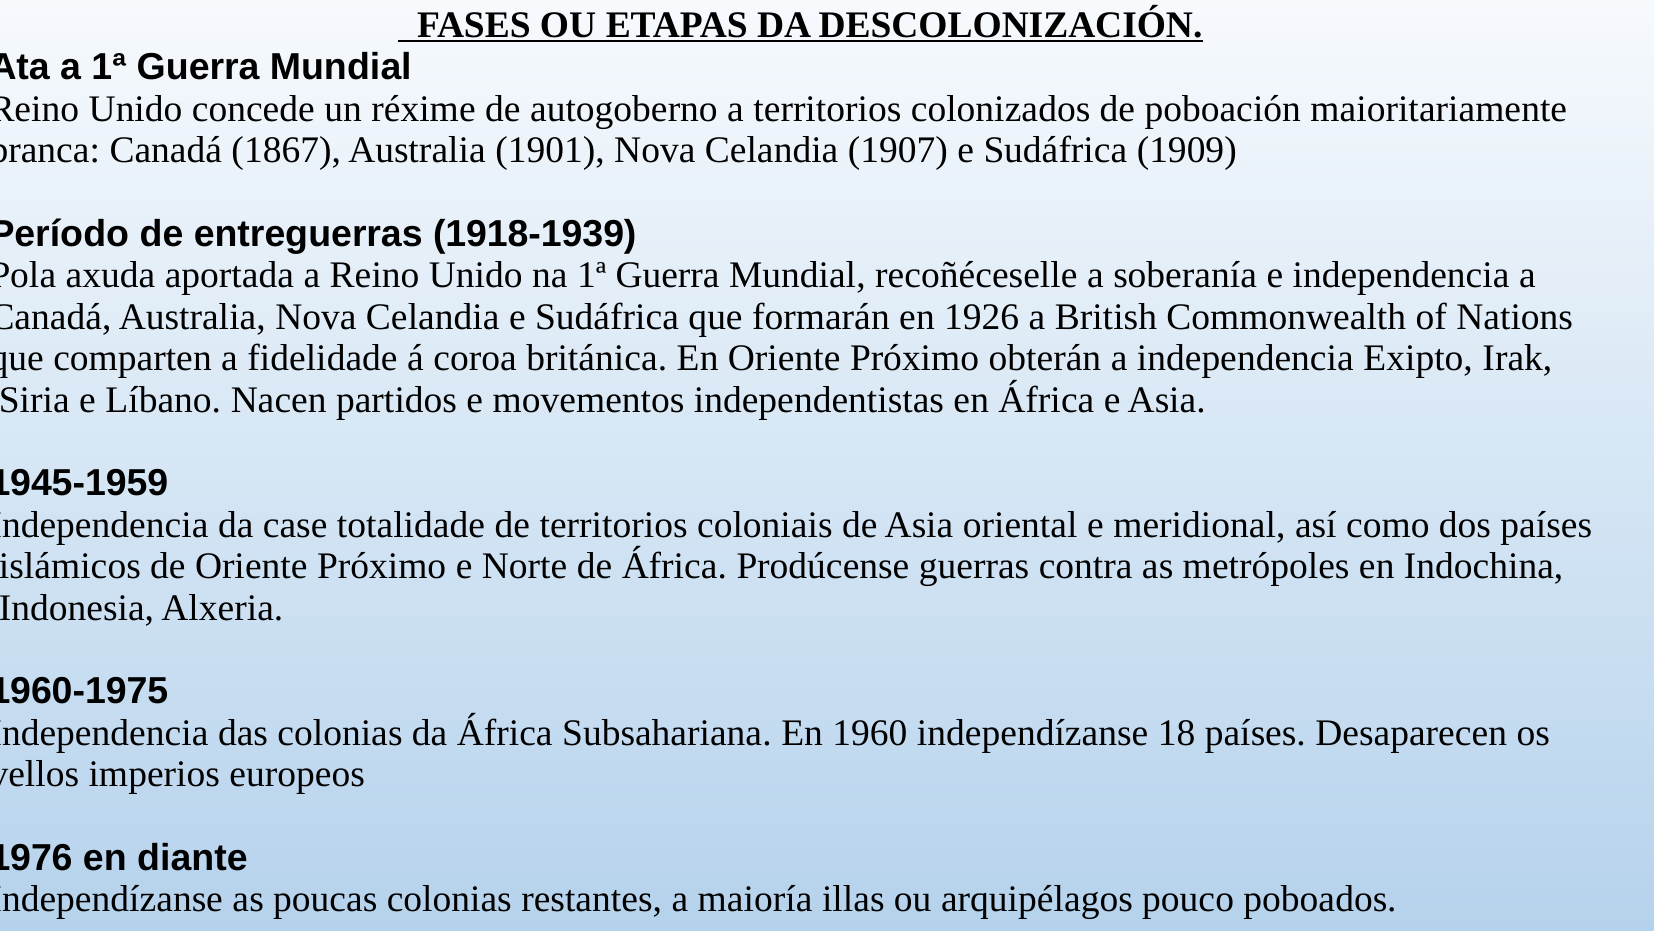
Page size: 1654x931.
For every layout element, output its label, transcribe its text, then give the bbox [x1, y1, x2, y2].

text_box FASES OU ETAPAS DA DESCOLONIZACIÓN. Ata a 1ª Guerra Mundial Reino Unido concede un réxime de autogoberno a territorios colonizados de poboación maioritariamente branca: Canadá (1867), Australia (1901), Nova Celandia (1907) e Sudáfrica (1909) Período de entreguerras (1918-1939) Pola axuda aportada a Reino Unido na 1ª Guerra Mundial, recoñéceselle a soberanía e independencia a Canadá, Australia, Nova Celandia e Sudáfrica que formarán en 1926 a British Commonwealth of Nations que comparten a fidelidade á coroa británica. En Oriente Próximo obterán a independencia Exipto, Irak, Siria e Líbano. Nacen partidos e movementos independentistas en África e Asia. 1945-1959 Independencia da case totalidade de territorios coloniais de Asia oriental e meridional, así como dos países islámicos de Oriente Próximo e Norte de África. Prodúcense guerras contra as metrópoles en Indochina, Indonesia, Alxeria. 1960-1975 Independencia das colonias da África Subsahariana. En 1960 independízanse 18 países. Desaparecen os vellos imperios europeos 1976 en diante Independízanse as poucas colonias restantes, a maioría illas ou arquipélagos pouco poboados. [0, 0, 1620, 931]
